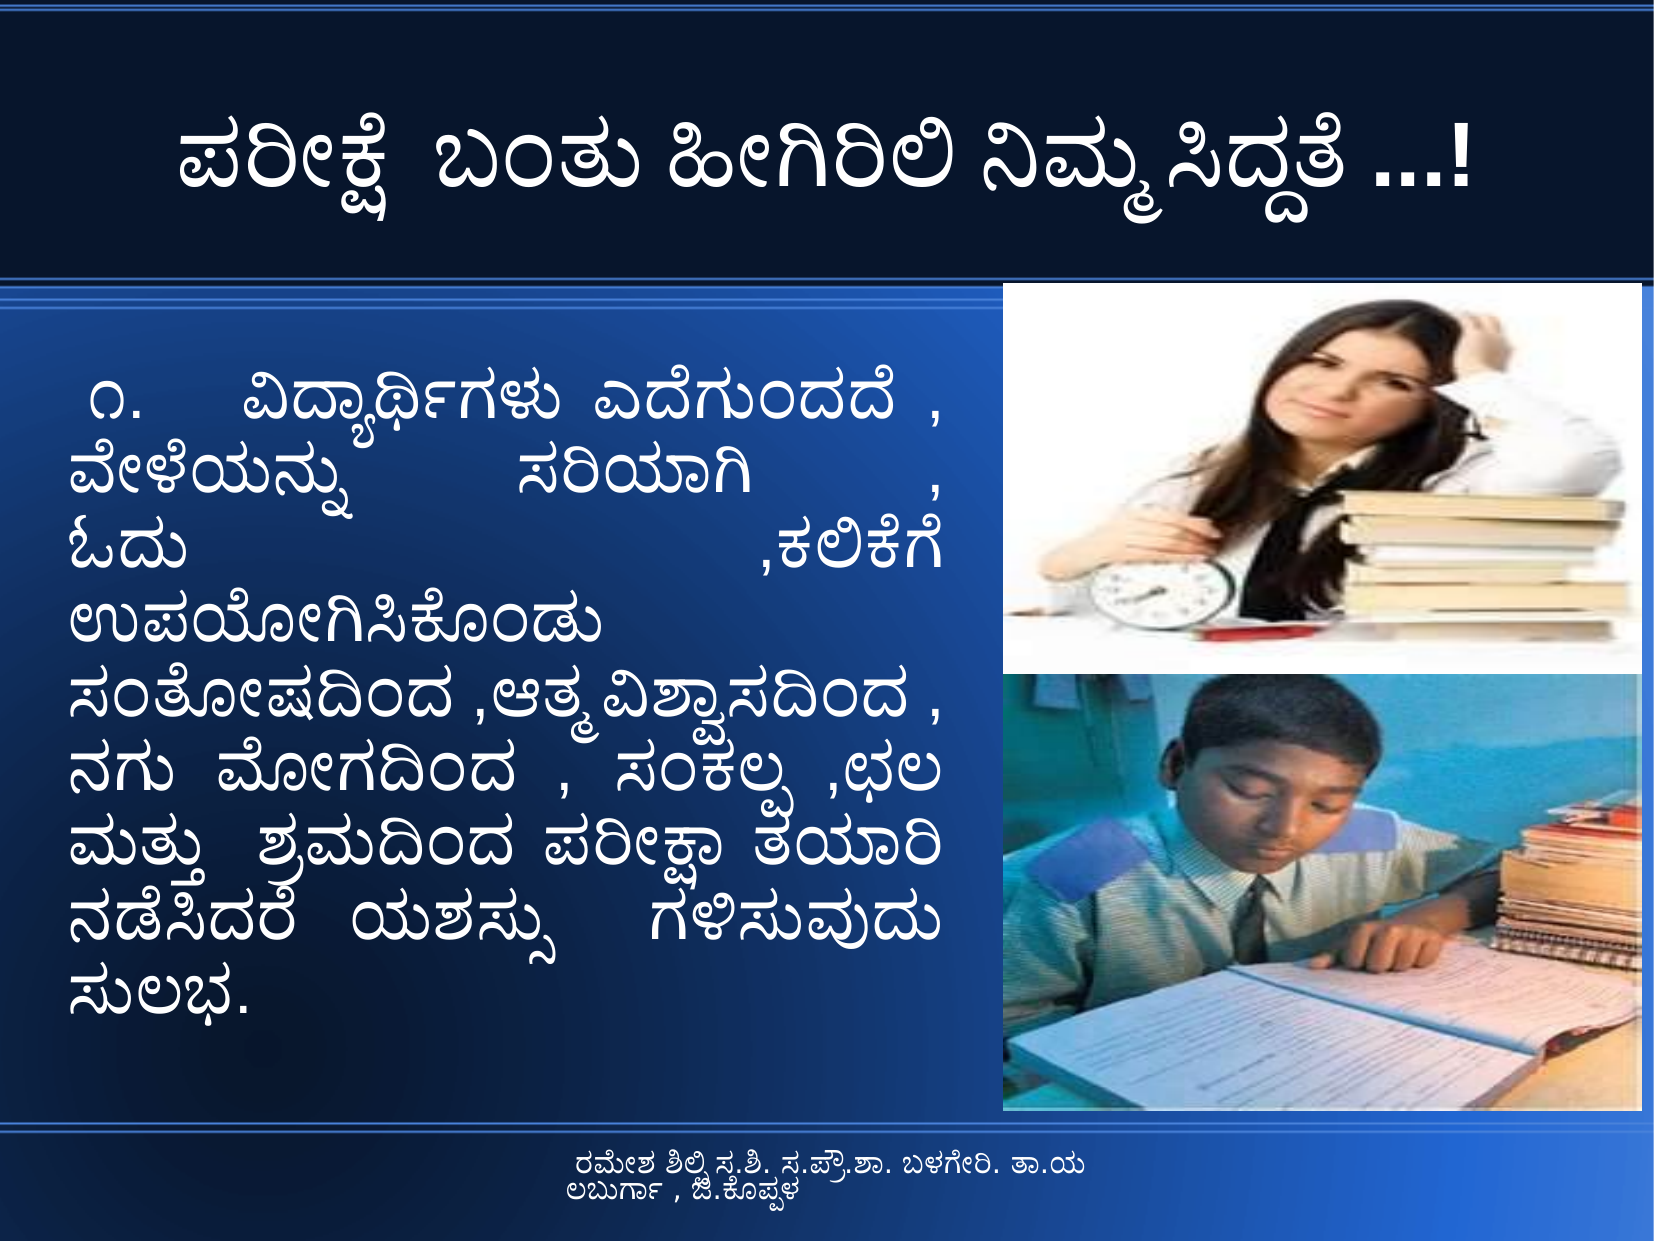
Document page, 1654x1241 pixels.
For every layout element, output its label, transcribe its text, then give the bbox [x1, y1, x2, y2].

picture [0, 0, 1654, 1241]
list ೧. ವಿದ್ಯಾರ್ಥಿಗಳು ಎದೆಗುಂದದೆ , ವೇಳೆಯನ್ನು ಸರಿಯಾಗಿ , ಓದು ,ಕಲಿಕೆಗೆ ಉಪಯೋಗಿಸಿಕೊಂಡು ಸಂತೋಷದಿಂದ ,ಆತ್ಮ ವಿಶ್ವಾಸದಿಂದ , ನಗು ಮೋಗದಿಂದ , ಸಂಕಲ್ಪ ,ಛಲ ಮತ್ತು ಶ್ರಮದಿಂದ ಪರೀಕ್ಷಾ ತಯಾರಿ ನಡೆಸಿದರೆ ಯಶಸ್ಸು ಗಳಿಸುವುದು ಸುಲಭ. [11, 355, 945, 1058]
title ಪರೀಕ್ಷೆ ಬಂತು ಹೀಗಿರಿಲಿ ನಿಮ್ಮ ಸಿದ್ದತೆ ...! [82, 49, 1571, 257]
